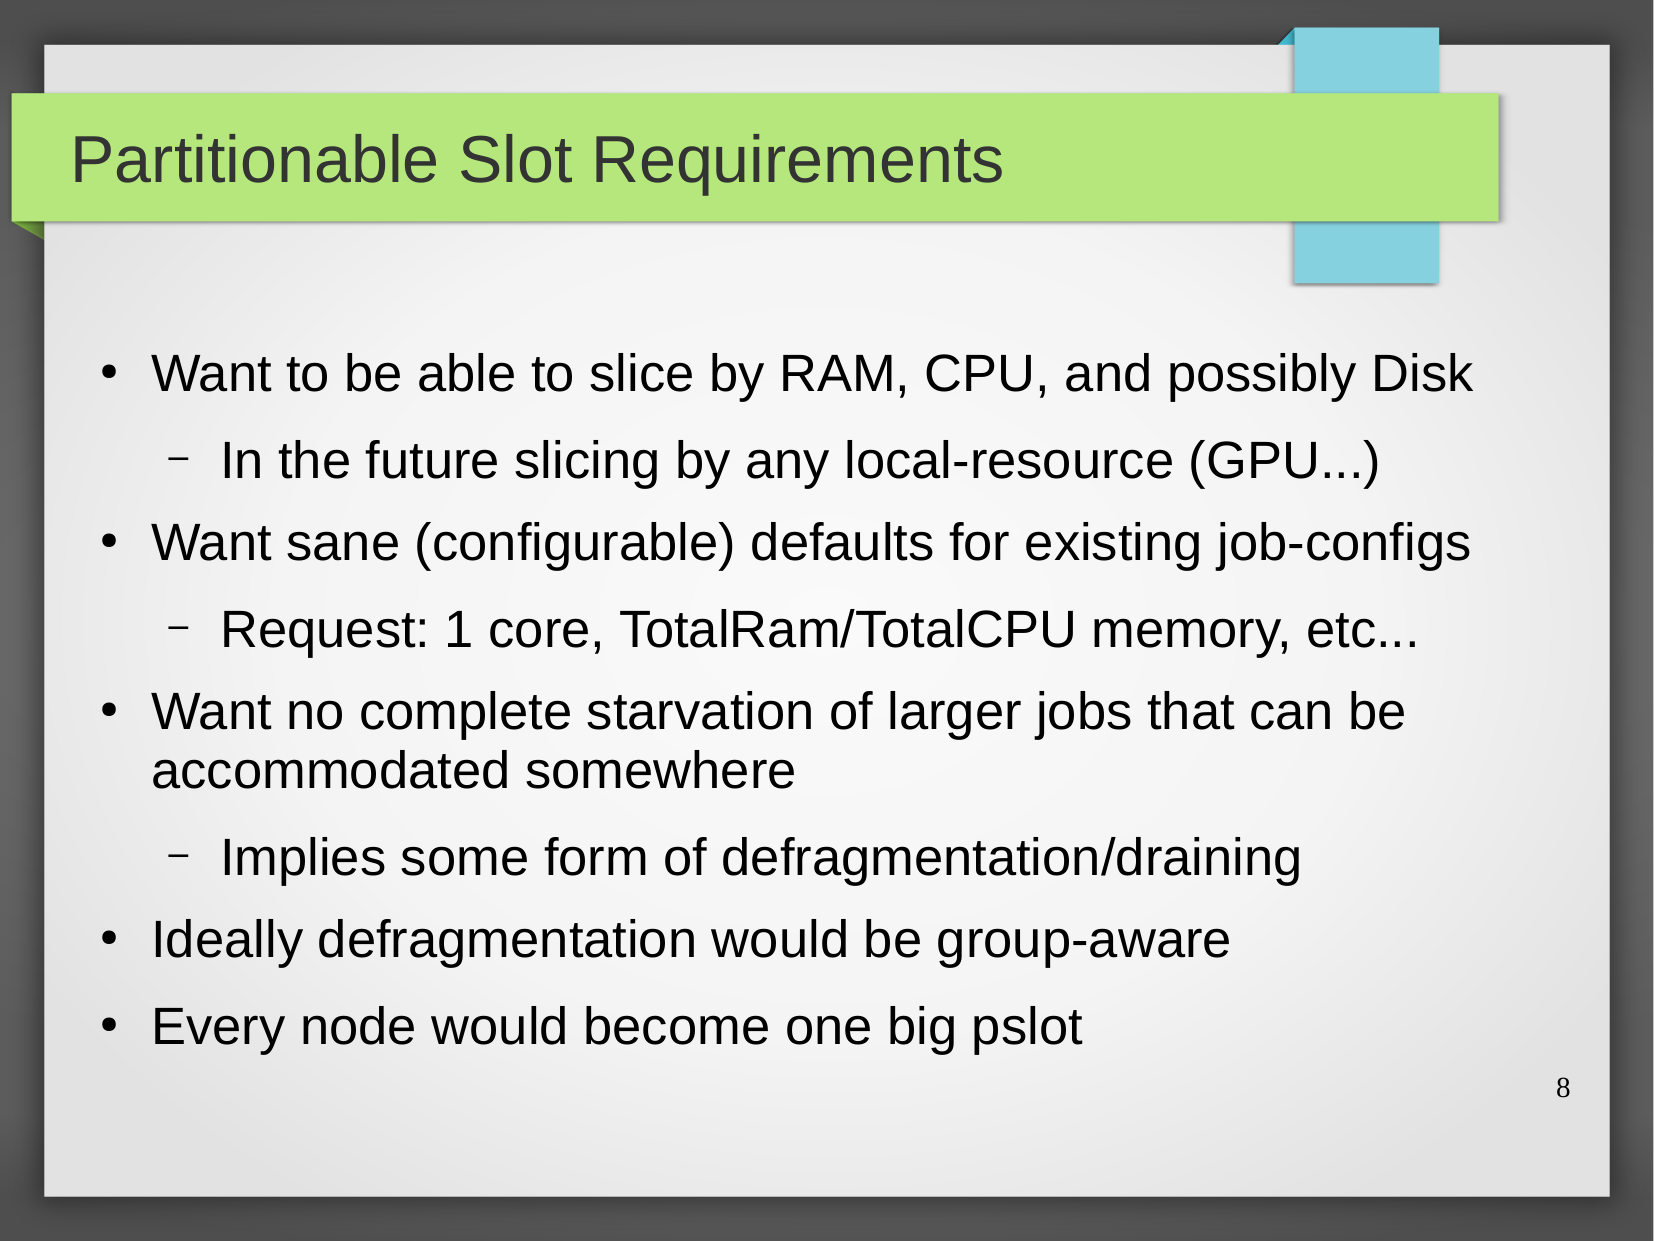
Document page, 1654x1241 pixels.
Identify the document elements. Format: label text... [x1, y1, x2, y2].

title Partitionable Slot Requirements [70, 106, 1229, 213]
picture [0, 0, 1654, 1241]
list Want to be able to slice by RAM, CPU, and possibly Disk In the future slicing by any local-resource (GPU...) Want sane (configurable) defaults for existing job-configs Request: 1 core, TotalRam/TotalCPU memory, etc... Want no complete starvation of larger jobs that can be accommodated somewhere Implies some form of defragmentation/draining Ideally defragmentation would be group-aware Every node would become one big pslot [82, 343, 1538, 1063]
